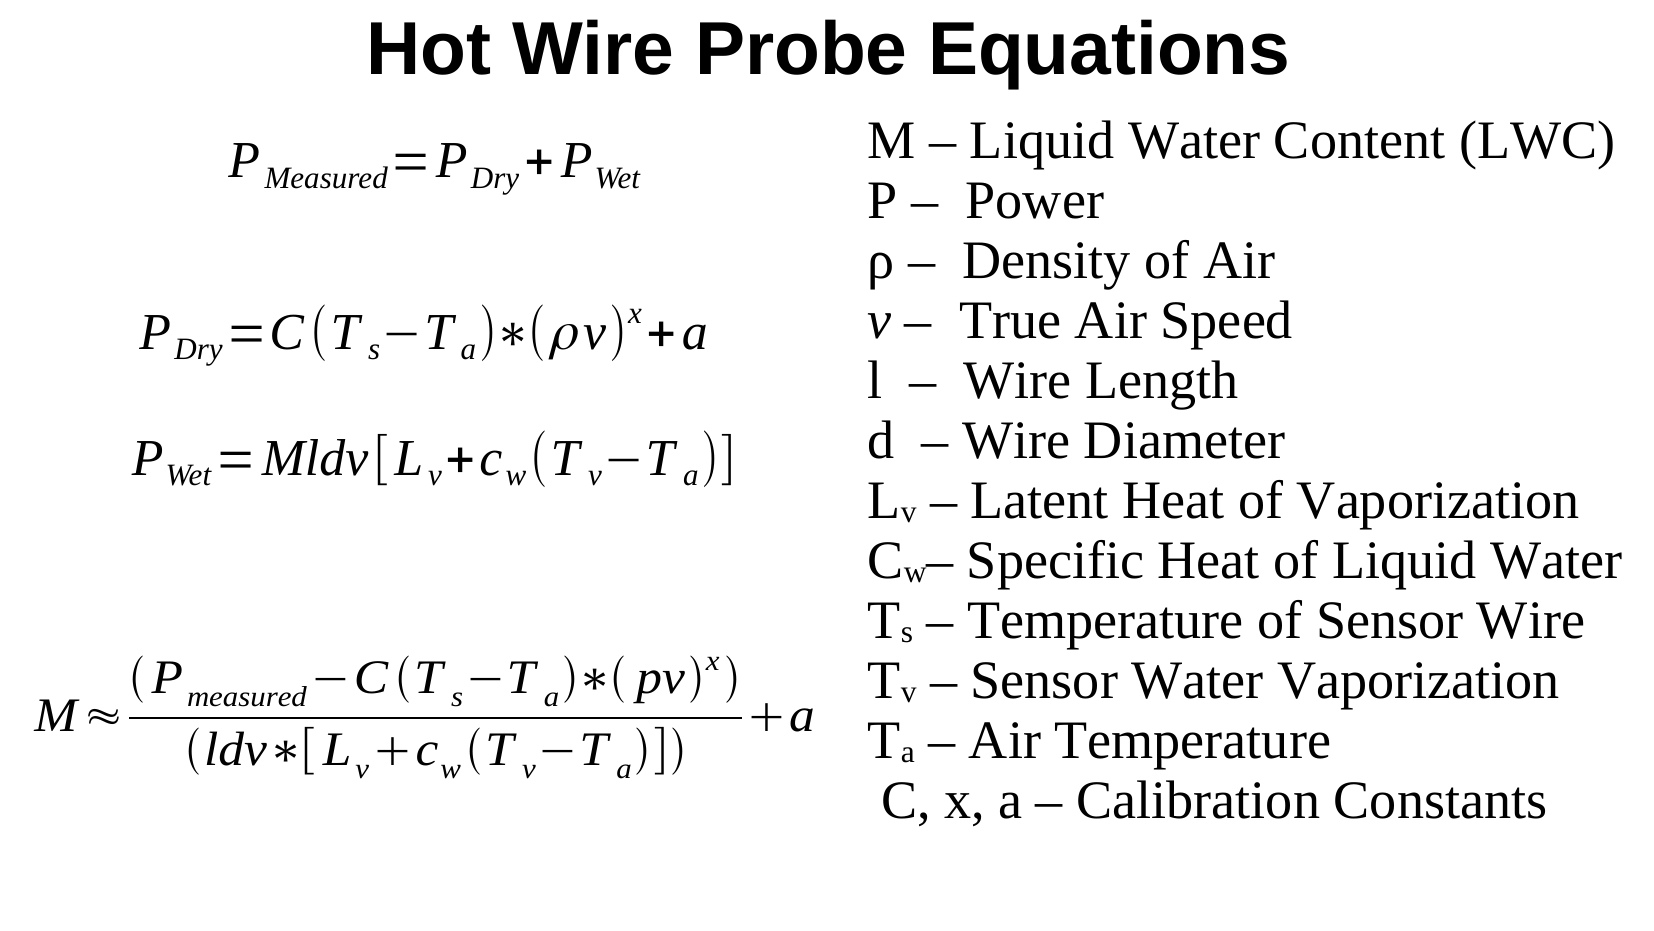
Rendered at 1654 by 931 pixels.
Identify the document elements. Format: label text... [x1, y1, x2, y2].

text_box M – Liquid Water Content (LWC) P – Power ρ – Density of Air v – True Air Speed l – Wire Length d – Wire Diameter Lv – Latent Heat of Vaporization Cw– Specific Heat of Liquid Water Ts – Temperature of Sensor Wire Tv – Sensor Water Vaporization Ta – Air Temperature C, x, a – Calibration Constants [852, 102, 1645, 927]
chart [219, 142, 649, 198]
chart [130, 301, 715, 370]
text_box Hot Wire Probe Equations [4, 8, 1654, 92]
chart [123, 428, 742, 496]
chart [25, 643, 821, 786]
